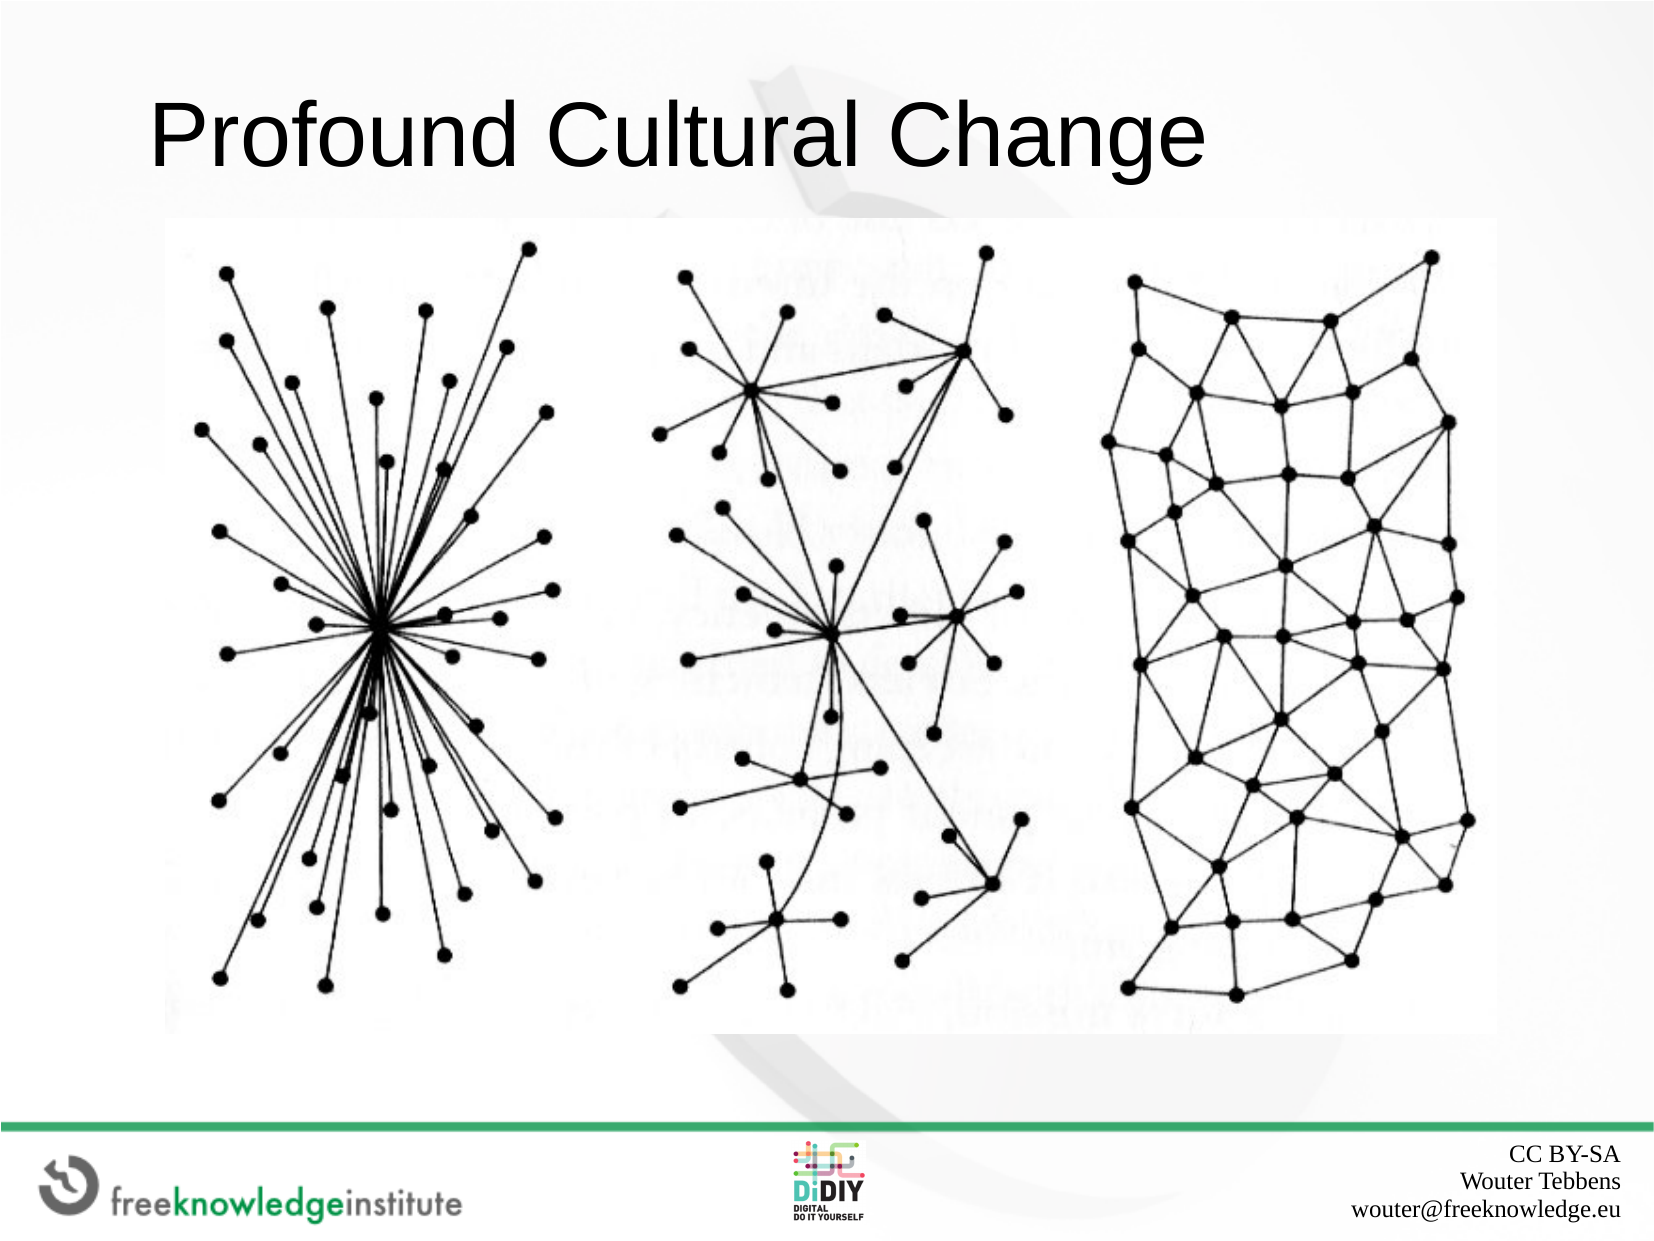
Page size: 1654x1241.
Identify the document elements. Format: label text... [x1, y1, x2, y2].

picture [1, 1, 1654, 1241]
title Profound Cultural Change [0, 39, 1424, 232]
